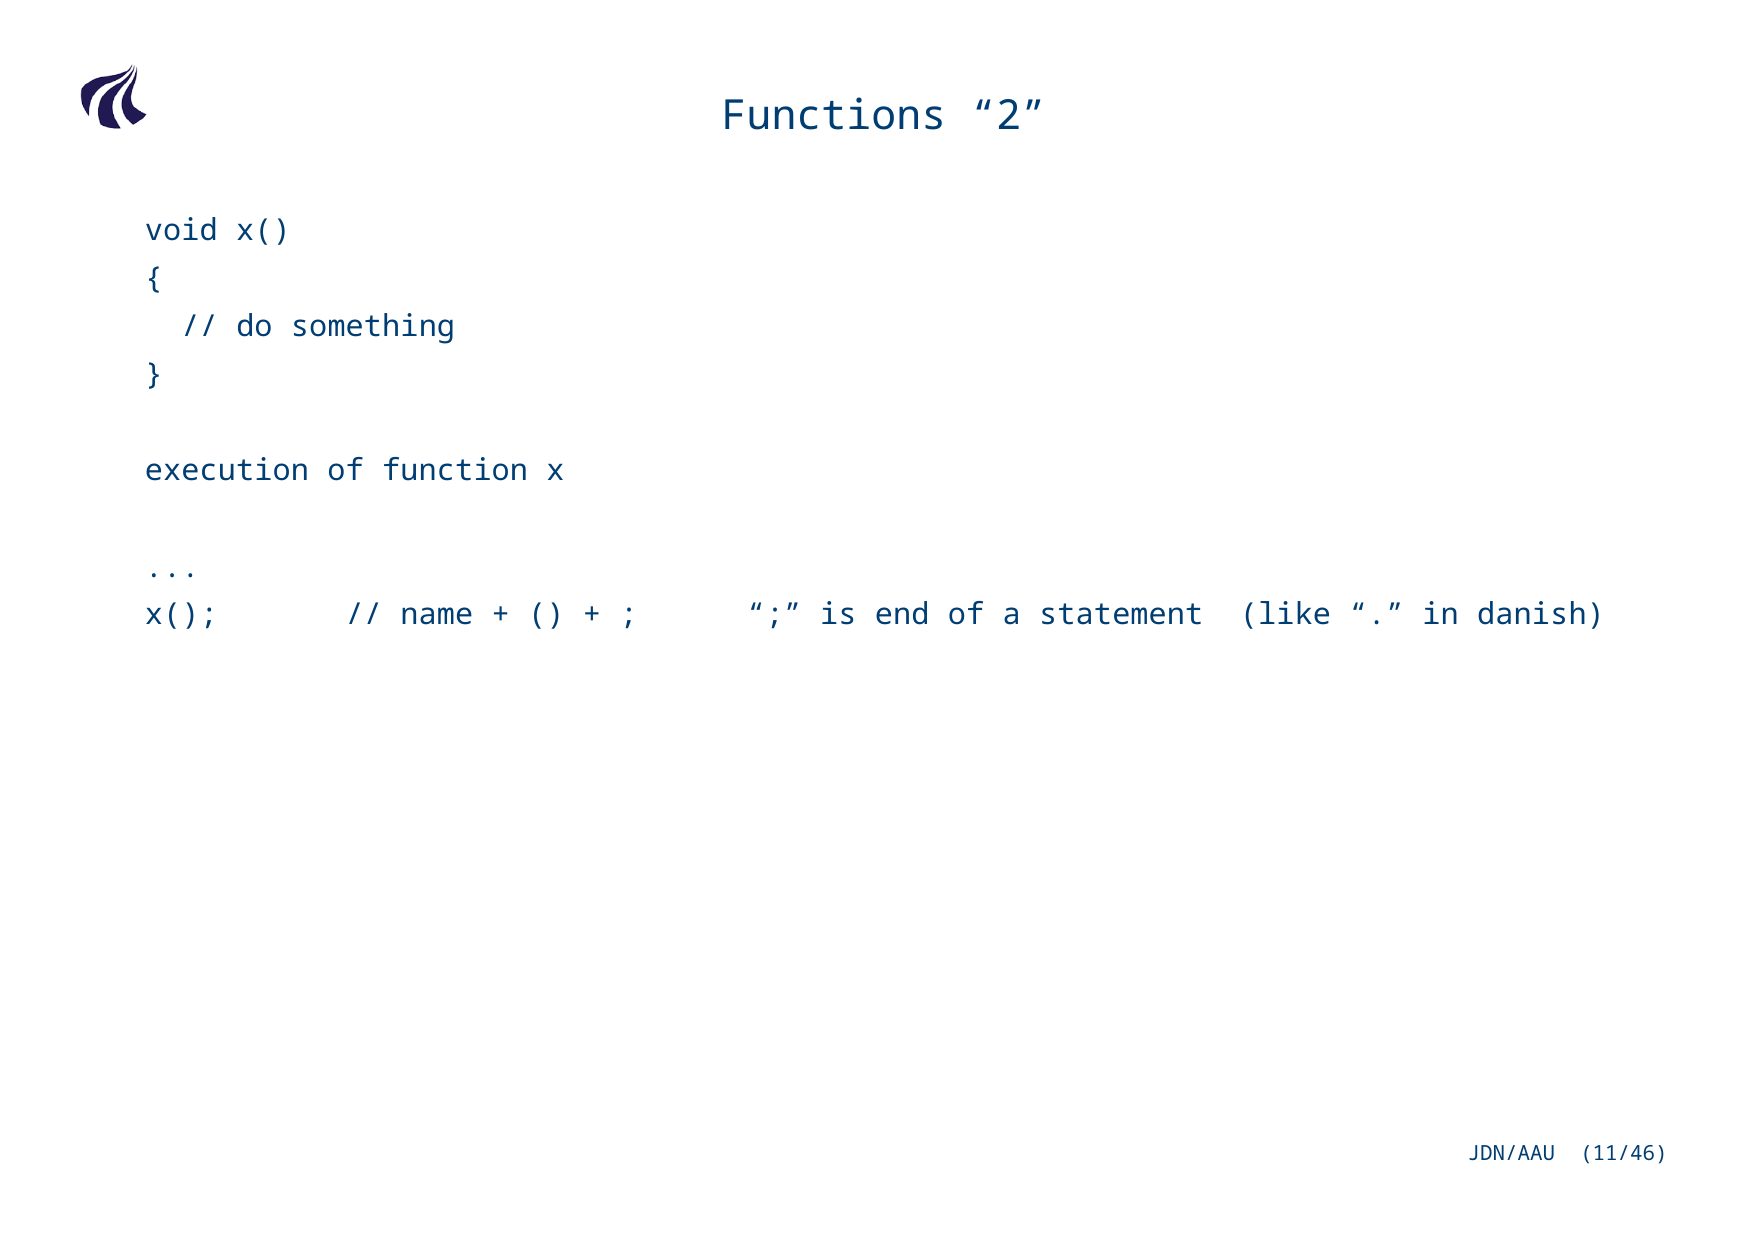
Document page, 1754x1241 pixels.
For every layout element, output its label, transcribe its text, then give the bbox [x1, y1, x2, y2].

picture [76, 60, 151, 131]
title Functions “2” [148, 72, 1621, 155]
list void x() { // do something } execution of function x ... x(); // name + () + ; “;” is end of a statement (like “.” in danish) [144, 208, 1618, 1064]
